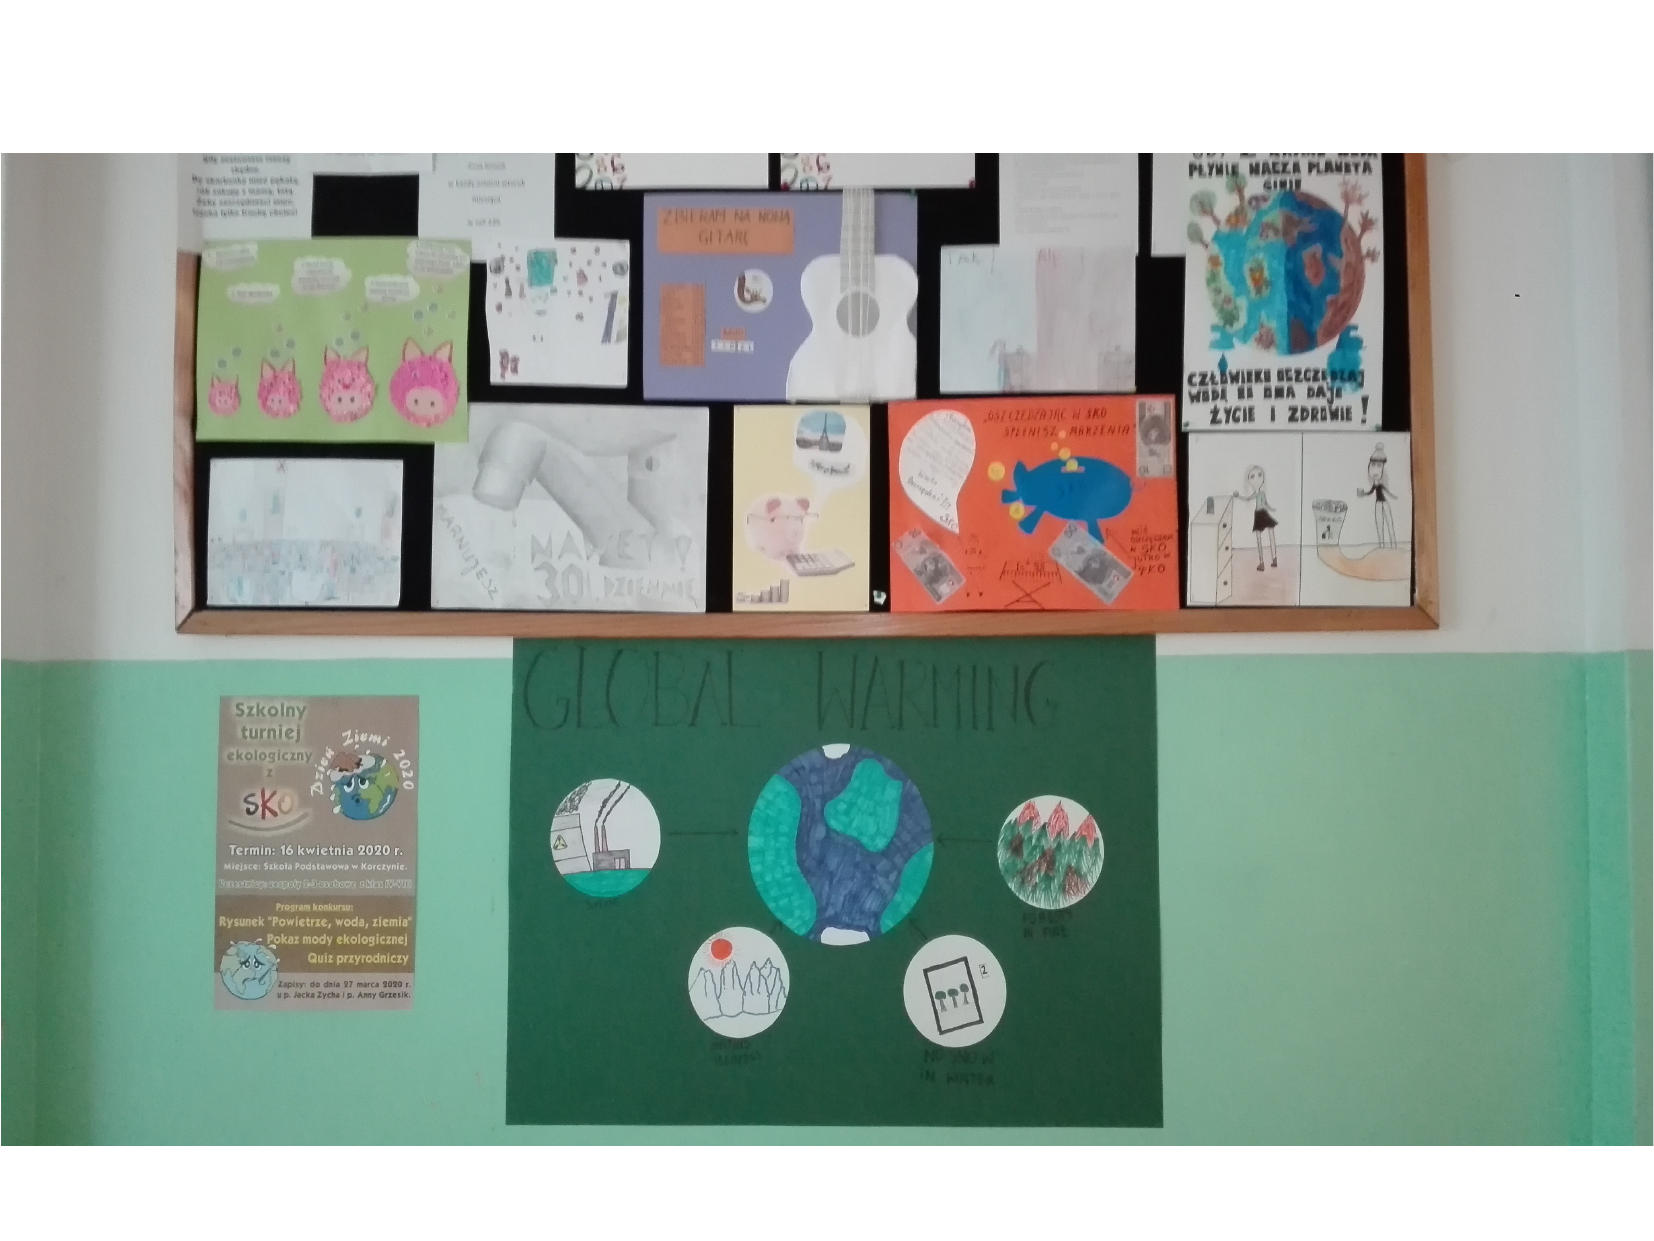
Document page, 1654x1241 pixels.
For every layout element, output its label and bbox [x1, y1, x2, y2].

picture [1, 153, 1654, 1146]
